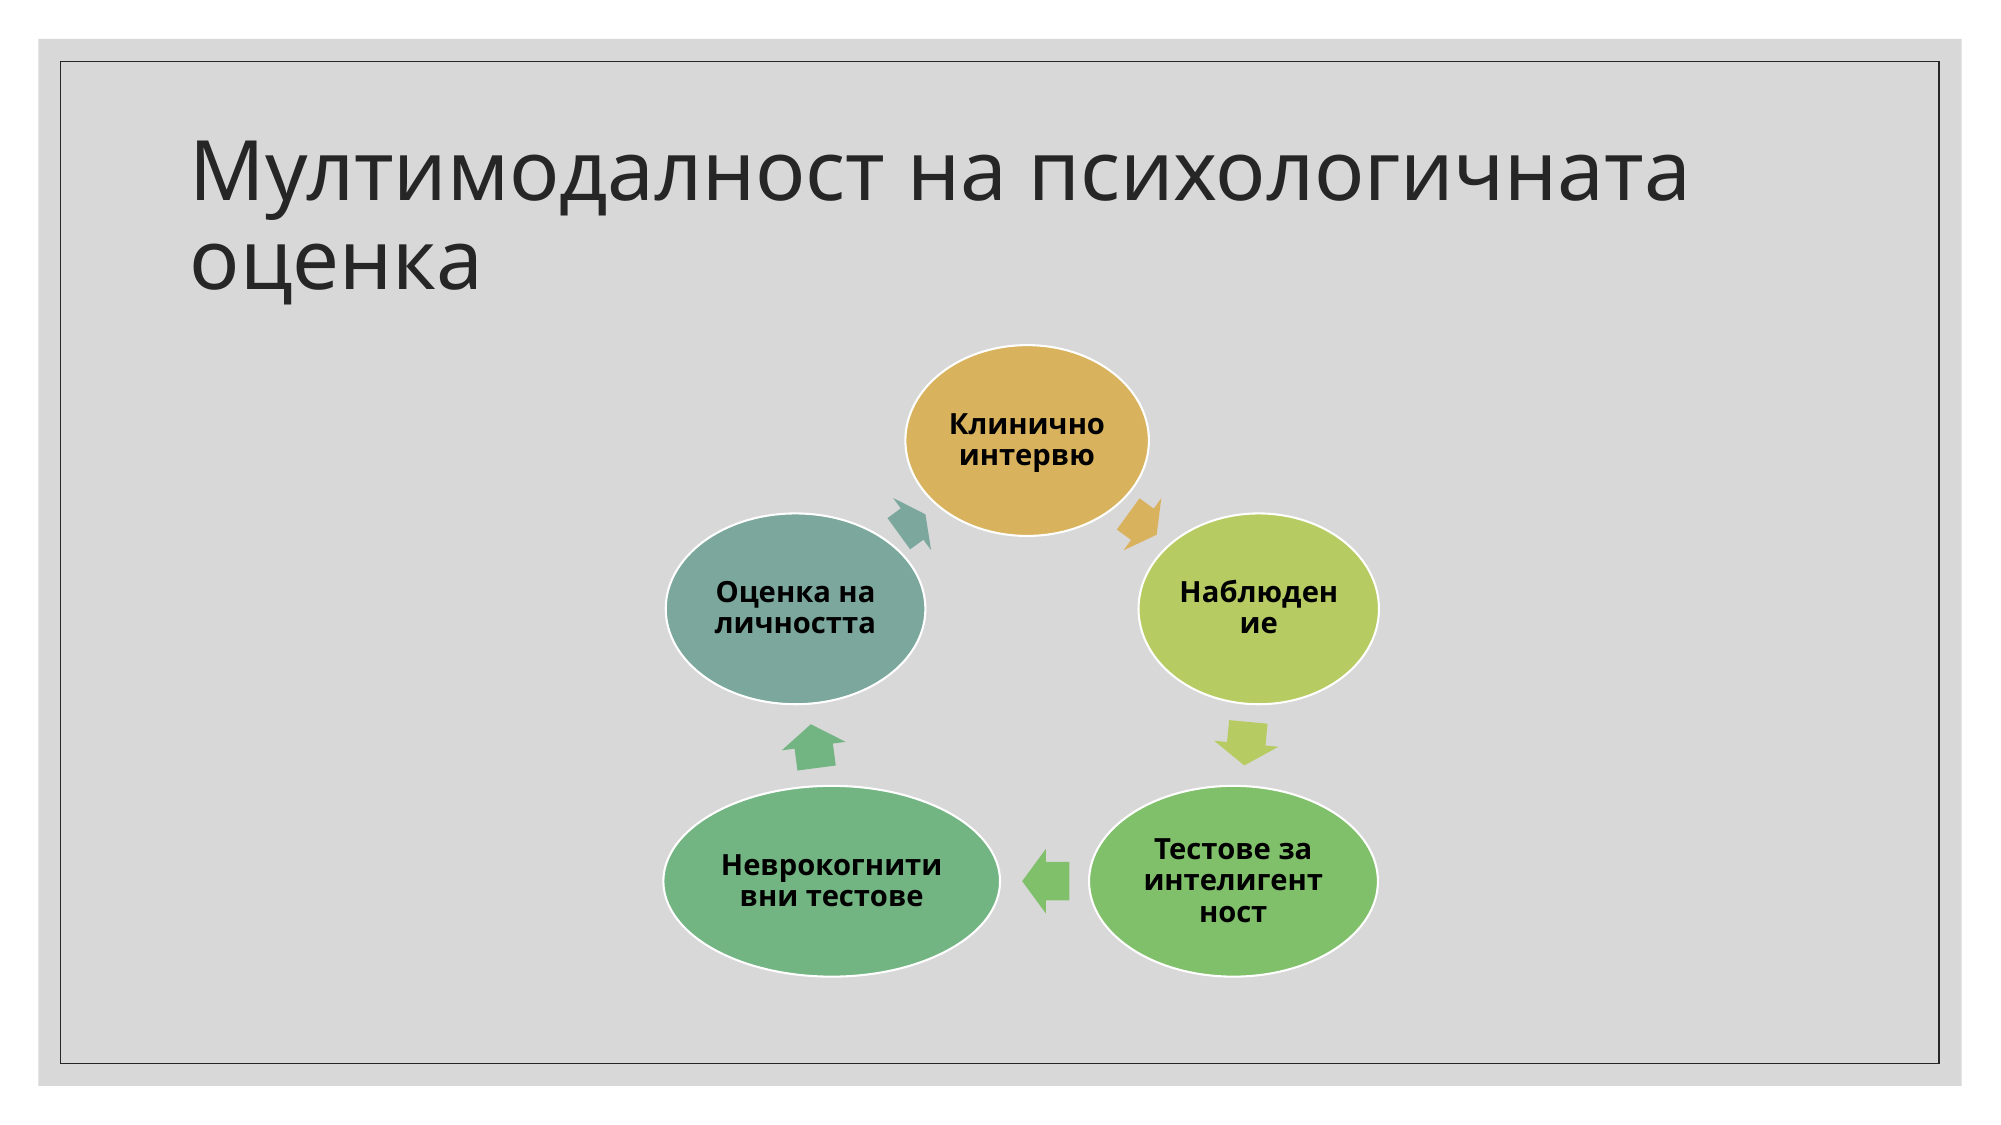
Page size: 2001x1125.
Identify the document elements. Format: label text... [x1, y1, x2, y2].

text_box Клинично интервю [905, 345, 1149, 536]
text_box [1022, 848, 1070, 914]
title Мултимодалност на психологичната оценка [174, 105, 1825, 331]
text_box Тестове за интелигентност [1089, 785, 1378, 977]
text_box [887, 498, 932, 551]
text_box Неврокогнитивни тестове [663, 785, 1001, 977]
text_box [1116, 498, 1162, 551]
text_box [781, 724, 846, 771]
text_box Наблюдение [1138, 513, 1379, 705]
text_box [1214, 720, 1279, 766]
text_box Оценка на личността [665, 513, 926, 705]
